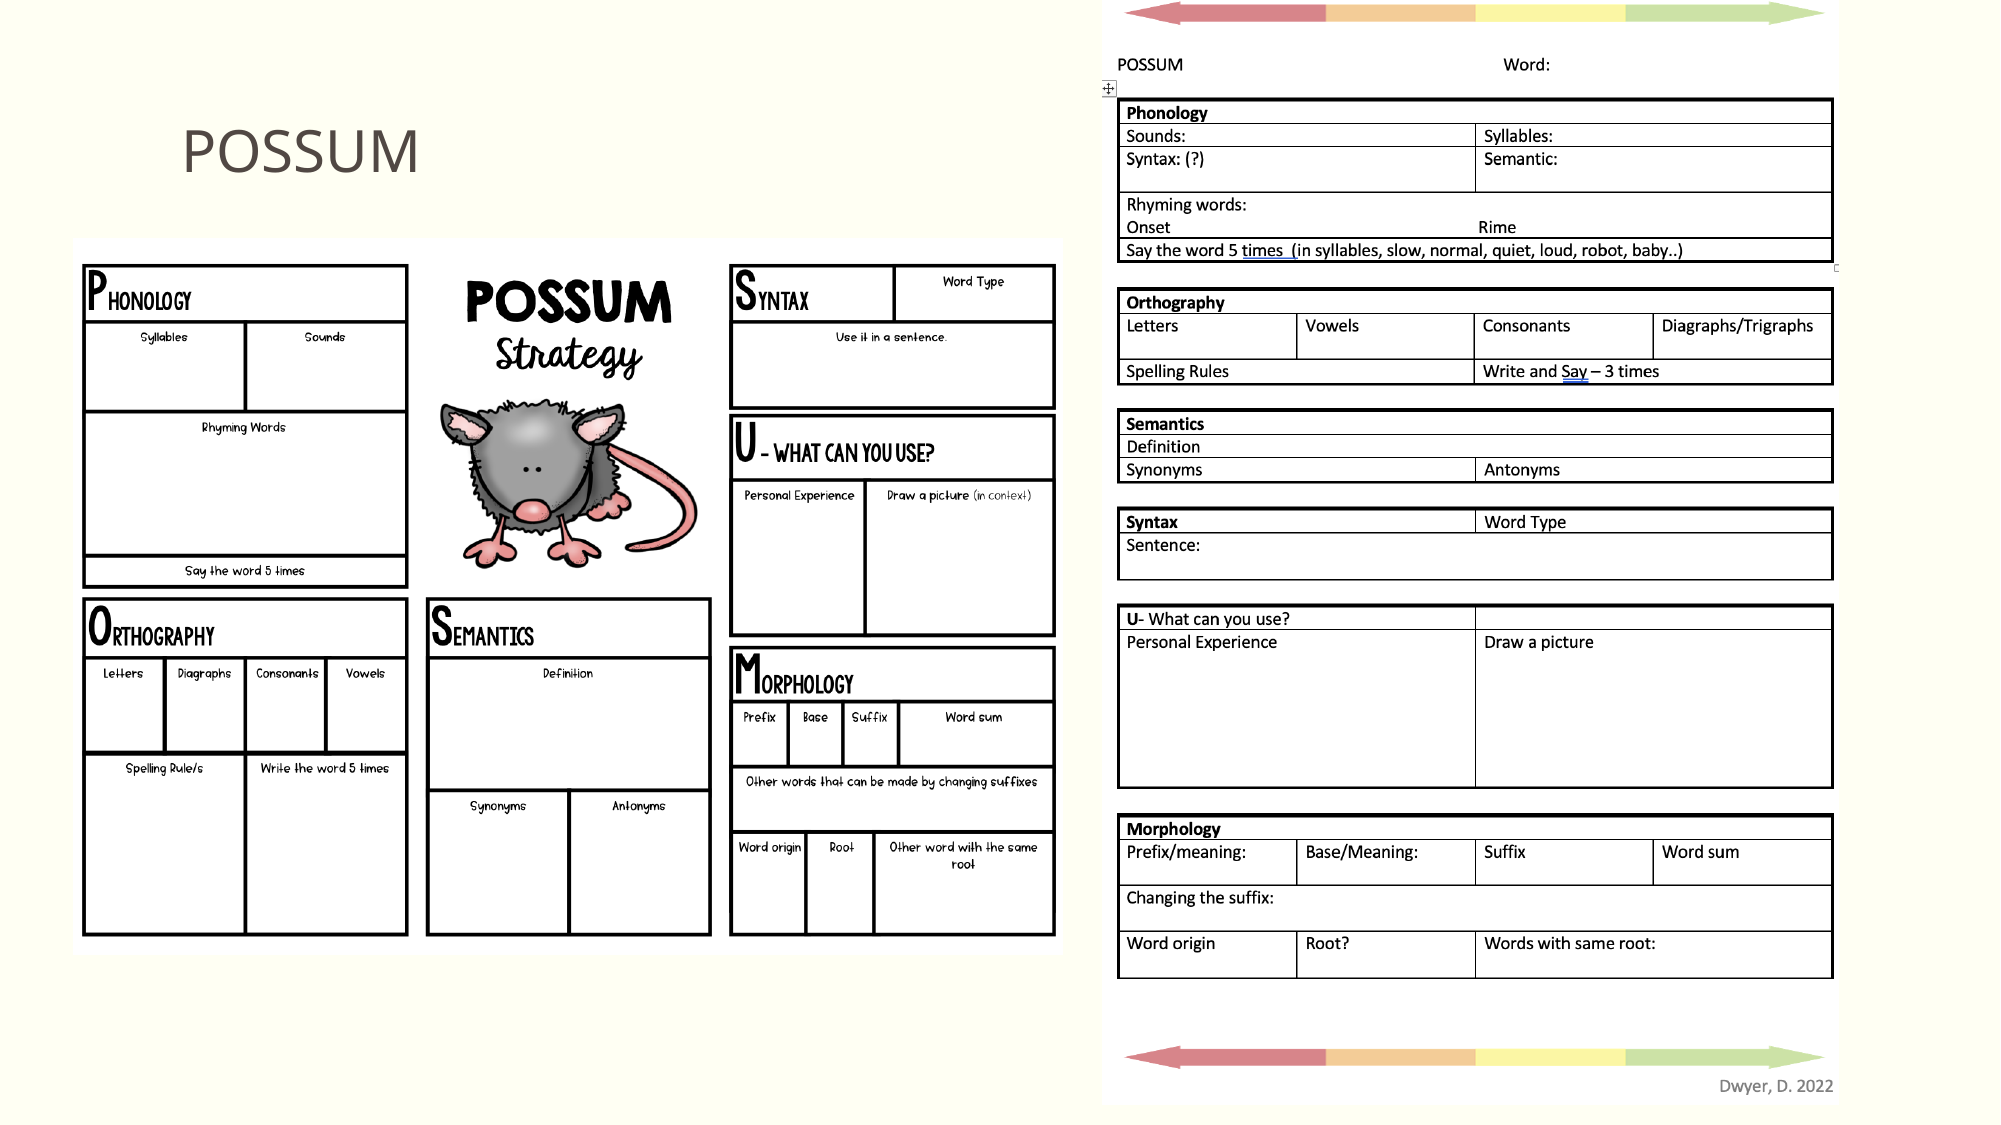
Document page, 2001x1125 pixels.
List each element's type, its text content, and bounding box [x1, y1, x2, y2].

picture [1102, 0, 1839, 1105]
title POSSUM [181, 12, 1102, 193]
picture [73, 238, 1063, 955]
